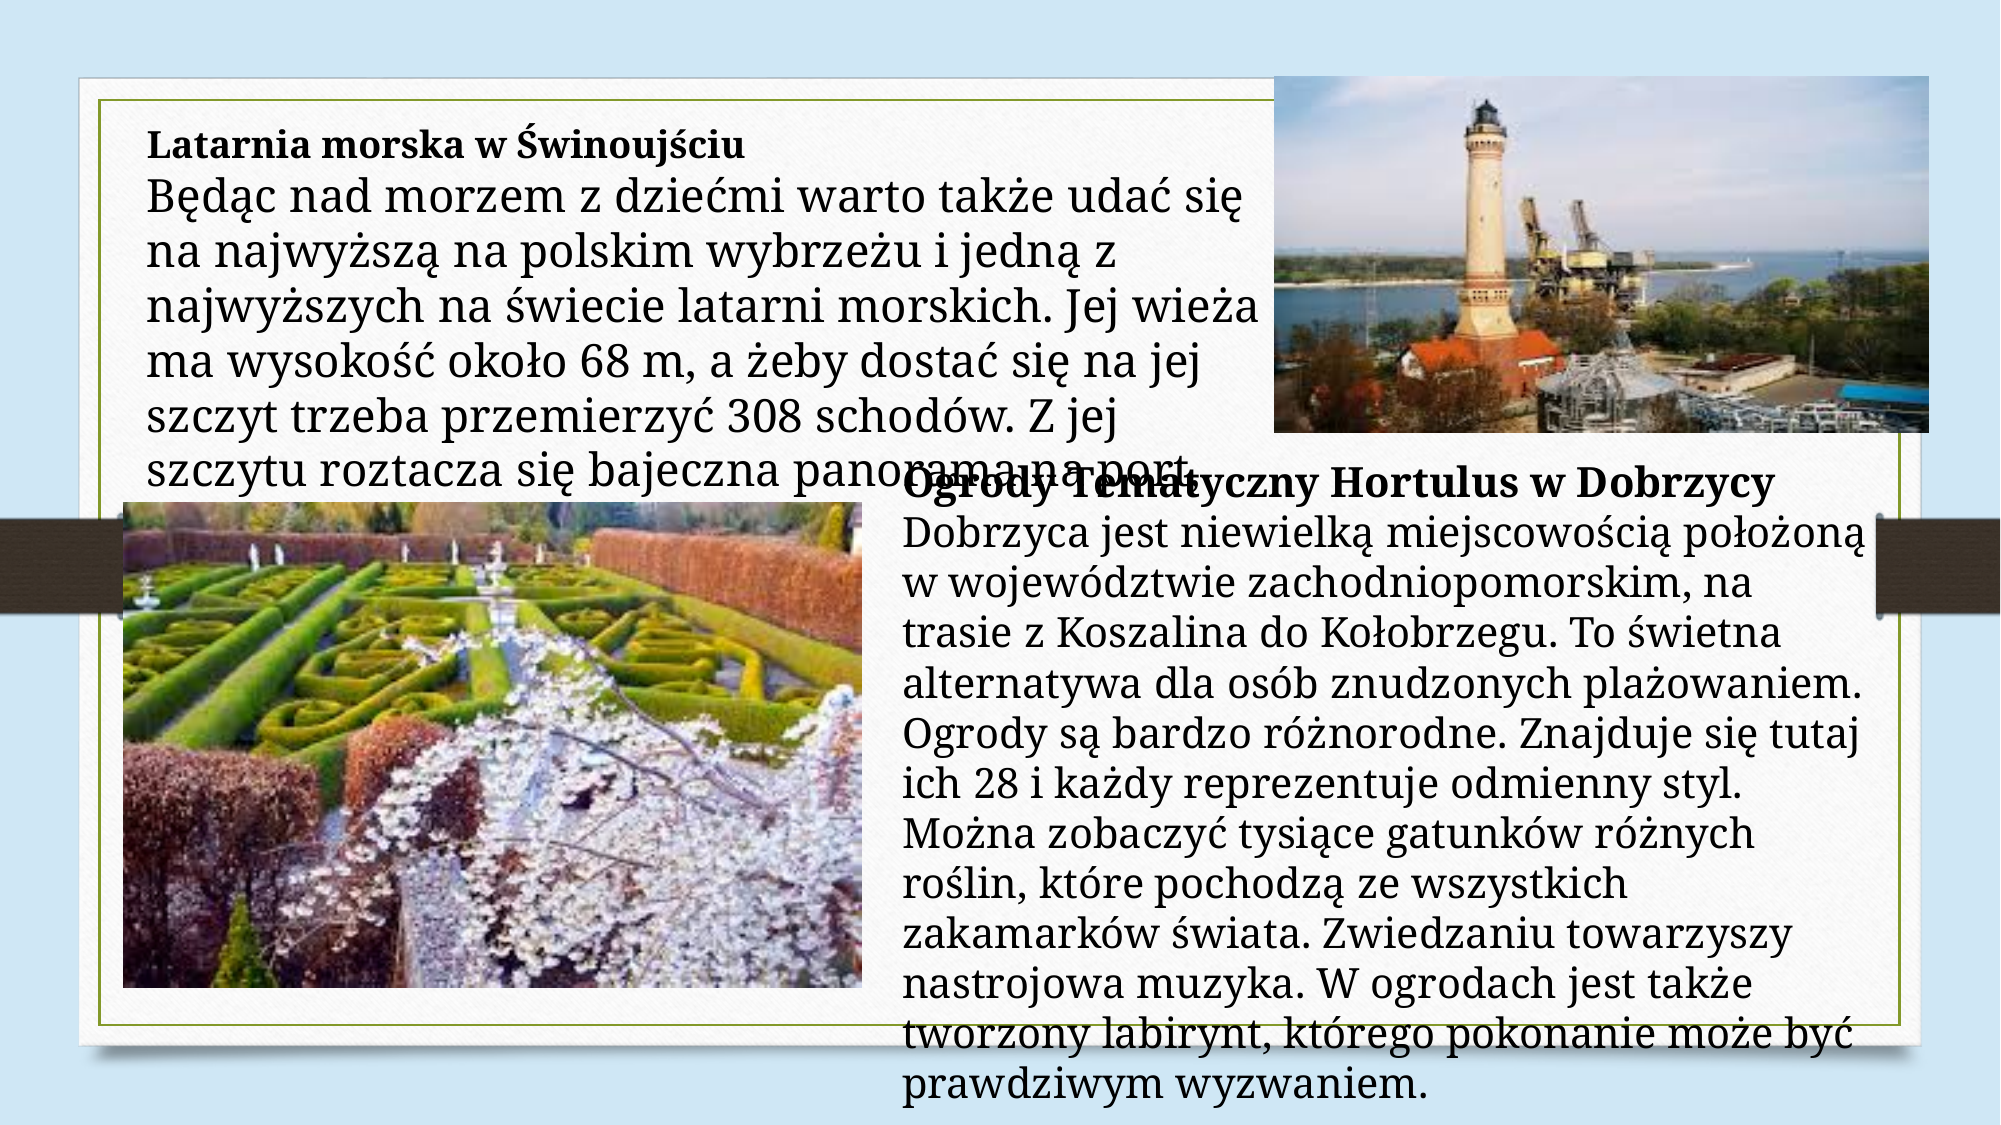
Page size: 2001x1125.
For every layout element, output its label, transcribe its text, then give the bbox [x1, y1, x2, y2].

picture [0, 0, 2001, 1125]
text_box Latarnia morska w Świnoujściu Będąc nad morzem z dziećmi warto także udać się na najwyższą na polskim wybrzeżu i jedną z najwyższych na świecie latarni morskich. Jej wieża ma wysokość około 68 m, a żeby dostać się na jej szczyt trzeba przemierzyć 308 schodów. Z jej szczytu roztacza się bajeczna panorama na port, morze oraz okoliczne forty. [131, 113, 1287, 604]
text_box Ogrody Tematyczny Hortulus w Dobrzycy Dobrzyca jest niewielką miejscowością położoną w województwie zachodniopomorskim, na trasie z Koszalina do Kołobrzegu. To świetna alternatywa dla osób znudzonych plażowaniem. Ogrody są bardzo różnorodne. Znajduje się tutaj ich 28 i każdy reprezentuje odmienny styl. Można zobaczyć tysiące gatunków różnych roślin, które pochodzą ze wszystkich zakamarków świata. Zwiedzaniu towarzyszy nastrojowa muzyka. W ogrodach jest także tworzony labirynt, którego pokonanie może być prawdziwym wyzwaniem. [887, 448, 1890, 1125]
